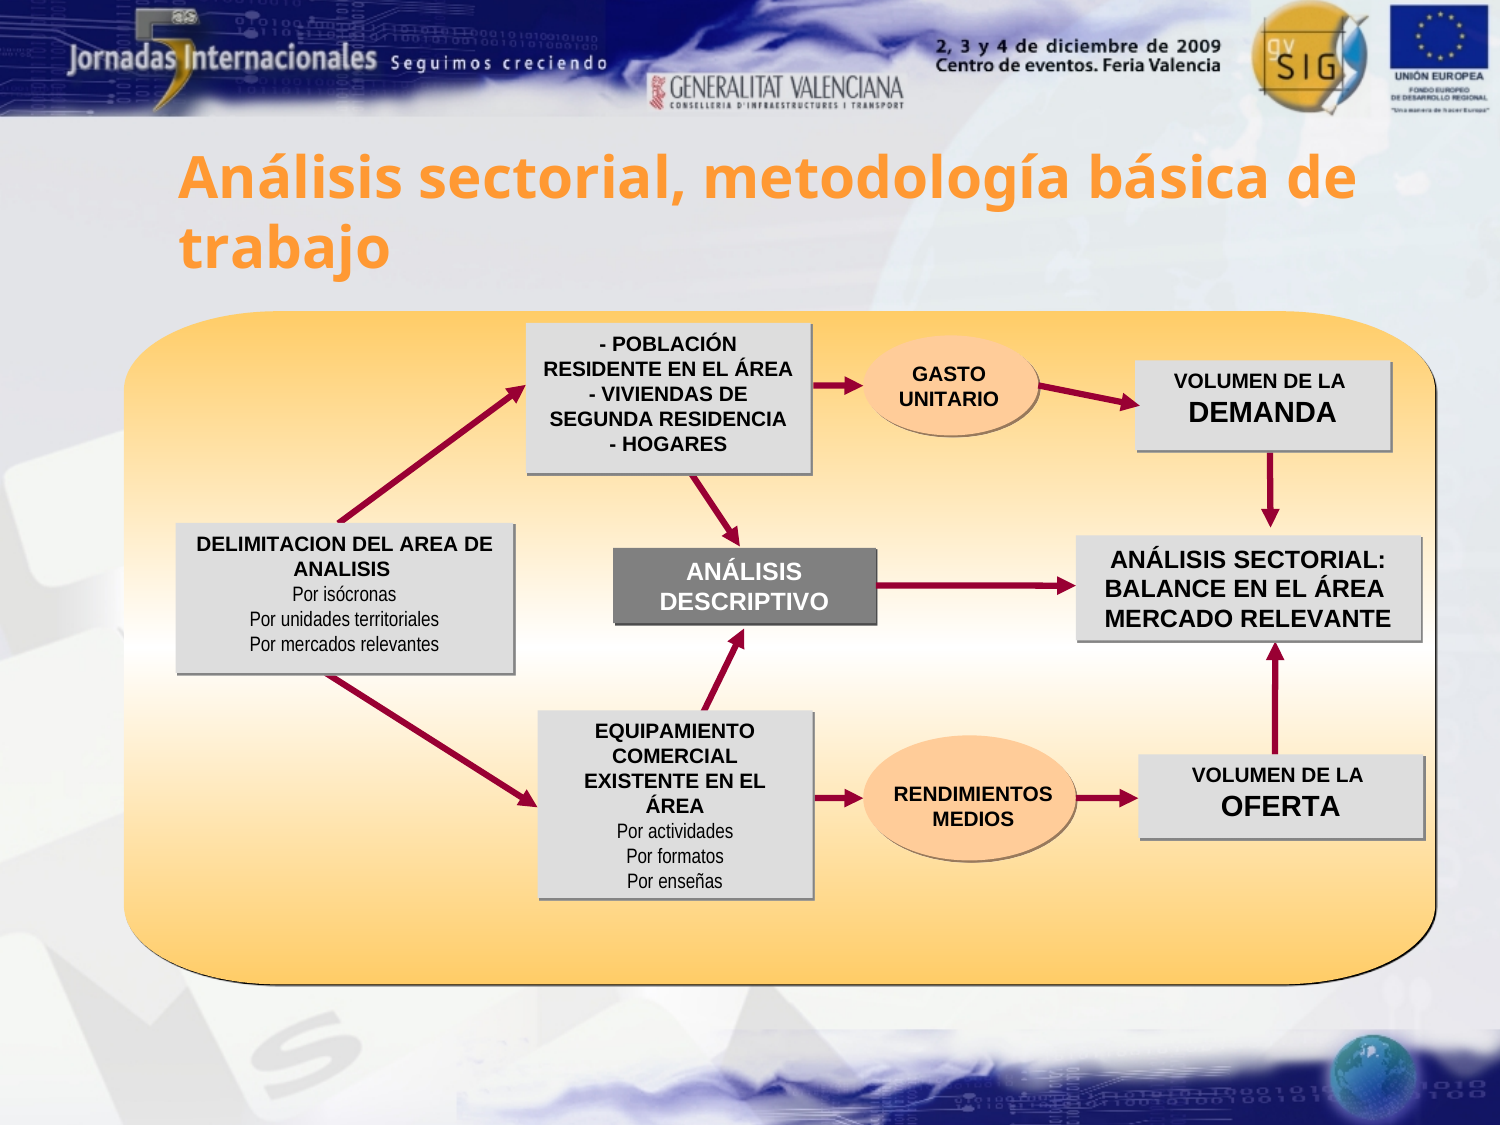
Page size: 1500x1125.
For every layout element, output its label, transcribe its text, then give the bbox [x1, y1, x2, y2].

text_box DELIMITACION DEL AREA DE ANALISIS Por isócronas Por unidades territoriales Por mercados relevantes [175, 522, 514, 673]
text_box EQUIPAMIENTO COMERCIAL EXISTENTE EN EL ÁREA Por actividades Por formatos Por enseñas [537, 710, 813, 898]
text_box RENDIMIENTOS MEDIOS [875, 772, 1071, 848]
text_box [123, 311, 1436, 985]
text_box VOLUMEN DE LA DEMANDA [1135, 360, 1391, 451]
text_box - POBLACIÓN RESIDENTE EN EL ÁREA - VIVIENDAS DE SEGUNDA RESIDENCIA - HOGARES [525, 322, 811, 473]
text_box ANÁLISIS SECTORIAL: BALANCE EN EL ÁREA MERCADO RELEVANTE [1075, 535, 1421, 641]
text_box ANÁLISIS DESCRIPTIVO [613, 547, 876, 624]
text_box GASTO UNITARIO [881, 352, 1017, 458]
text_box Análisis sectorial, metodología básica de trabajo [164, 132, 1440, 258]
text_box VOLUMEN DE LA OFERTA [1138, 754, 1424, 838]
picture [0, 0, 1500, 1125]
